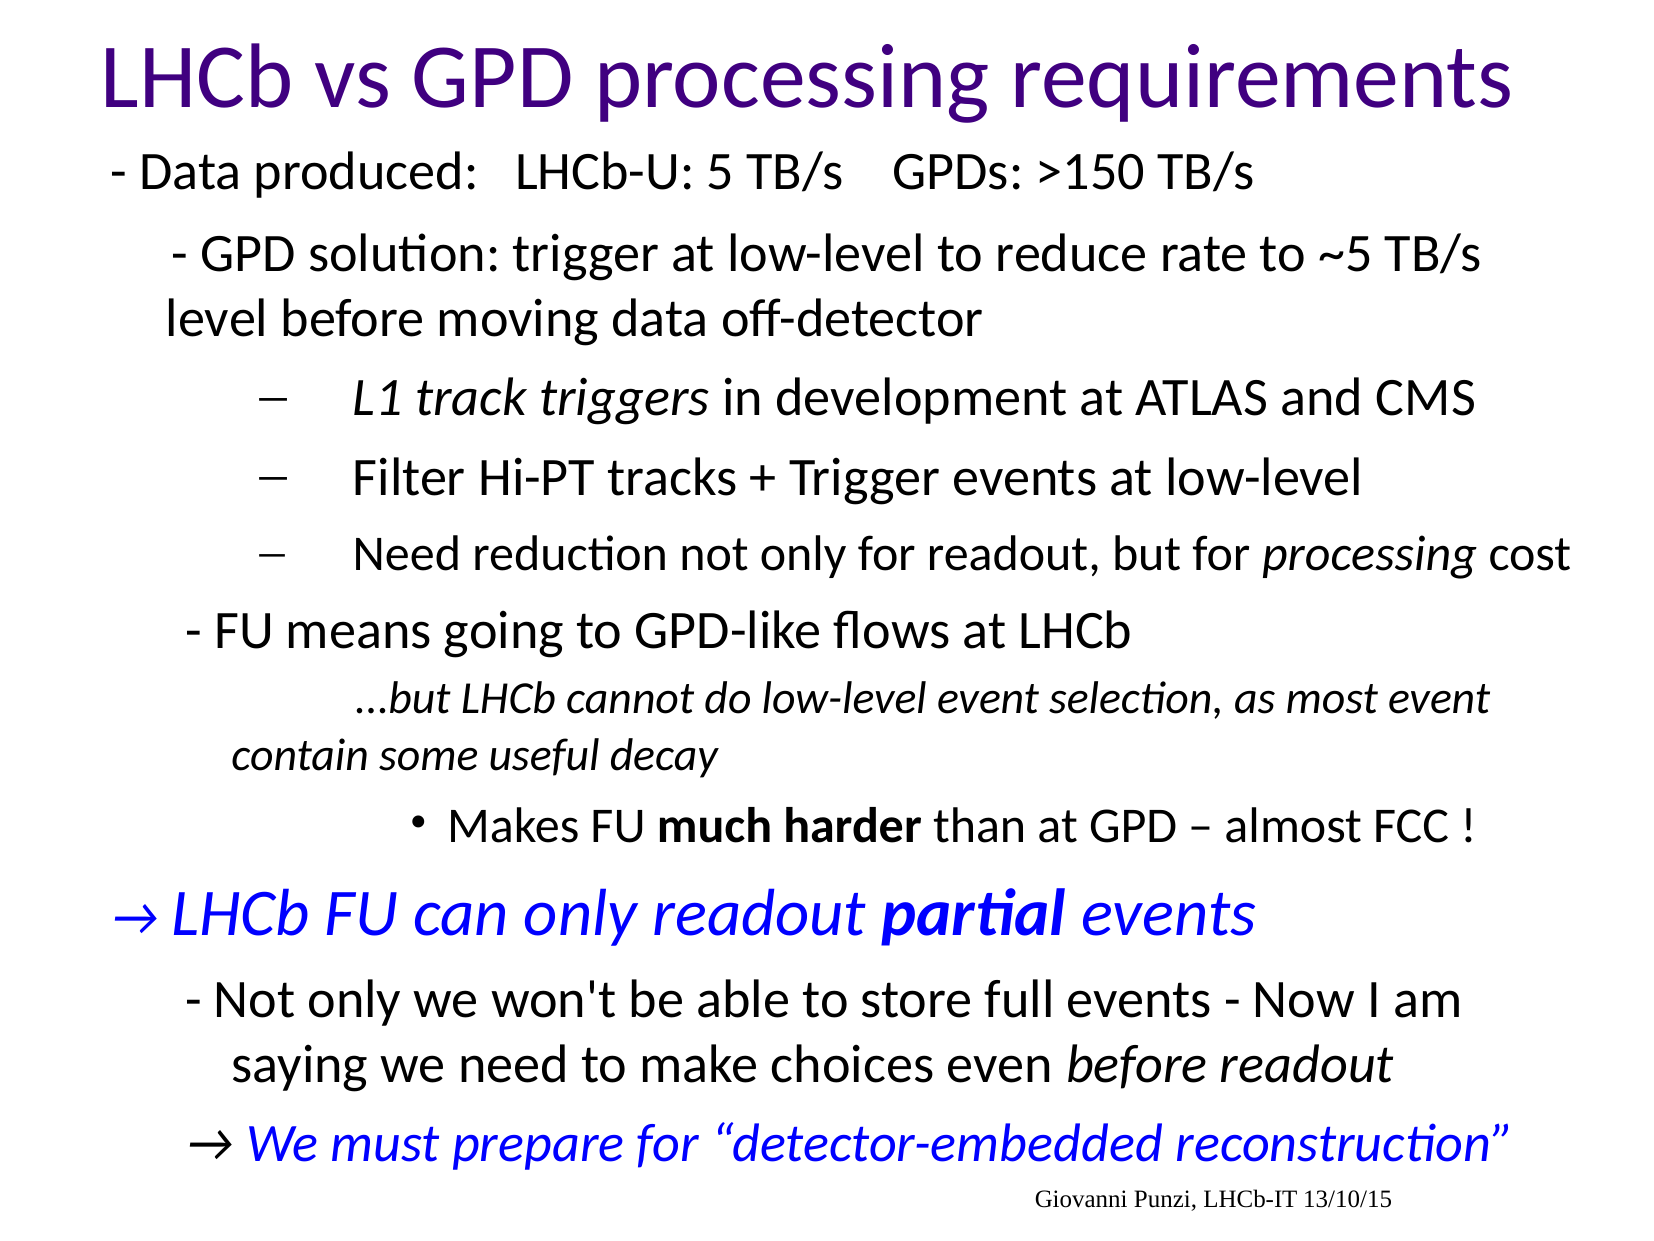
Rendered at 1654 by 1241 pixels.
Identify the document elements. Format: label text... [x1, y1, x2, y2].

list - Data produced: LHCb-U: 5 TB/s GPDs: >150 TB/s - GPD solution: trigger at low-level to reduce rate to ~5 TB/s level before moving data off-detector L1 track triggers in development at ATLAS and CMS Filter Hi-PT tracks + Trigger events at low-level Need reduction not only for readout, but for processing cost - FU means going to GPD-like flows at LHCb ...but LHCb cannot do low-level event selection, as most event contain some useful decay Makes FU much harder than at GPD – almost FCC ! → LHCb FU can only readout partial events - Not only we won't be able to store full events - Now I am saying we need to make choices even before readout → We must prepare for “detector-embedded reconstruction” [94, 127, 1605, 1169]
title LHCb vs GPD processing requirements [75, 6, 1563, 136]
